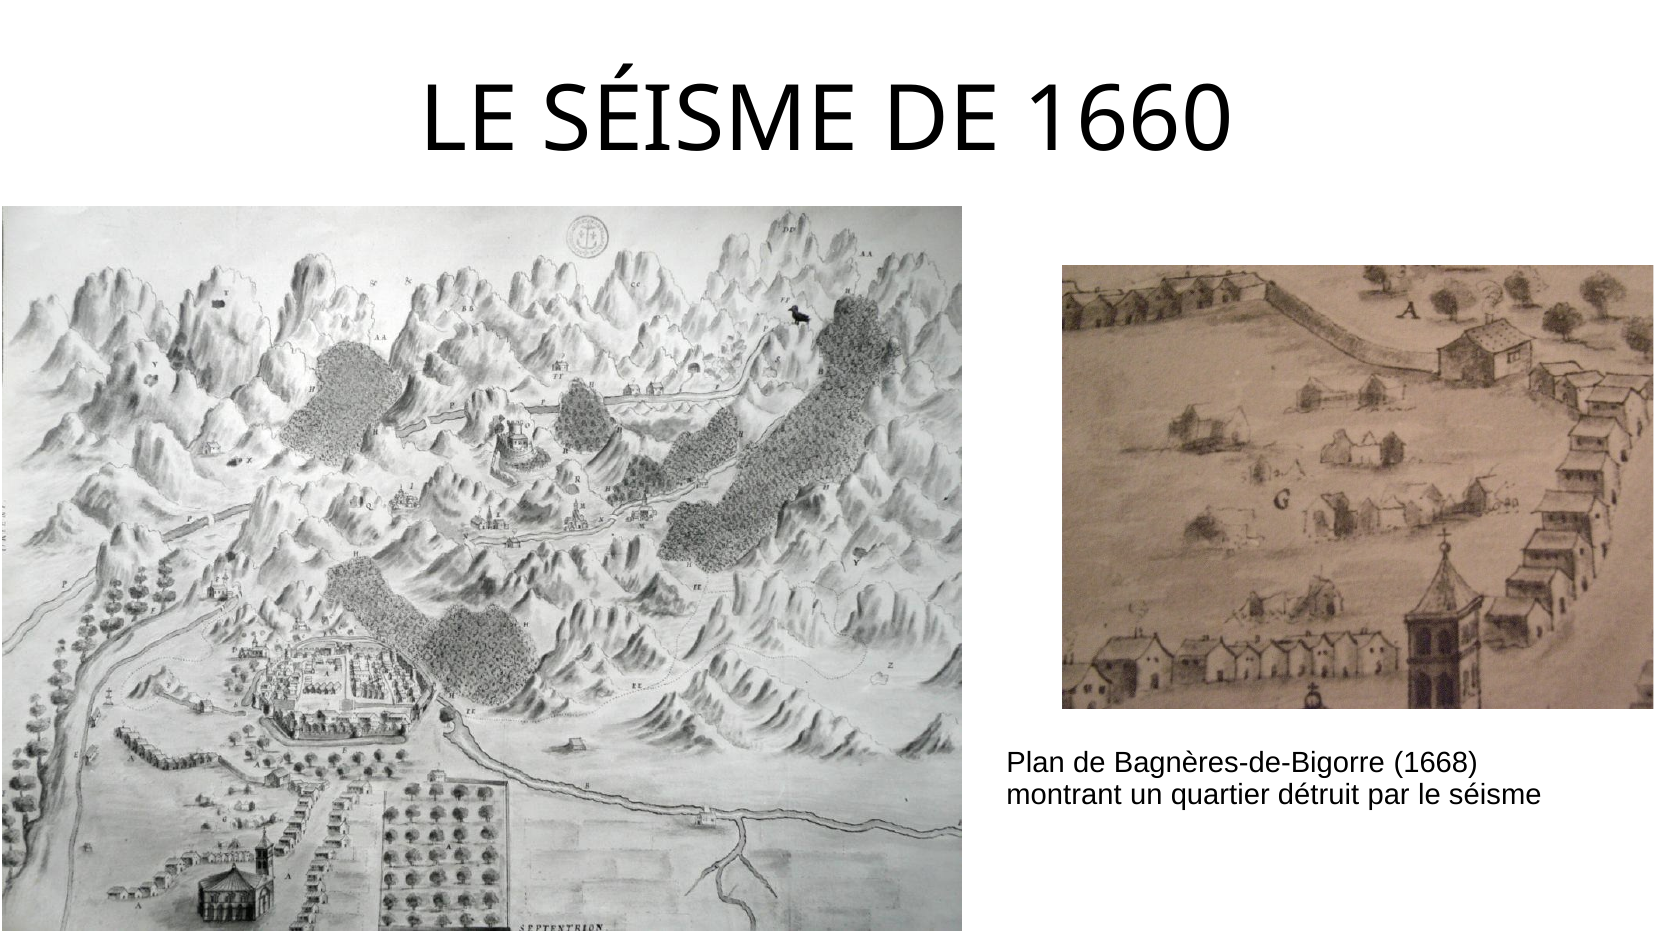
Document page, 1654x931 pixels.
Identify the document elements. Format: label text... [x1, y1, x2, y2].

picture [1062, 265, 1654, 709]
picture [2, 206, 962, 931]
text_box Plan de Bagnères-de-Bigorre (1668) montrant un quartier détruit par le séisme [991, 738, 1558, 819]
title LE SÉISME DE 1660 [82, 37, 1571, 193]
